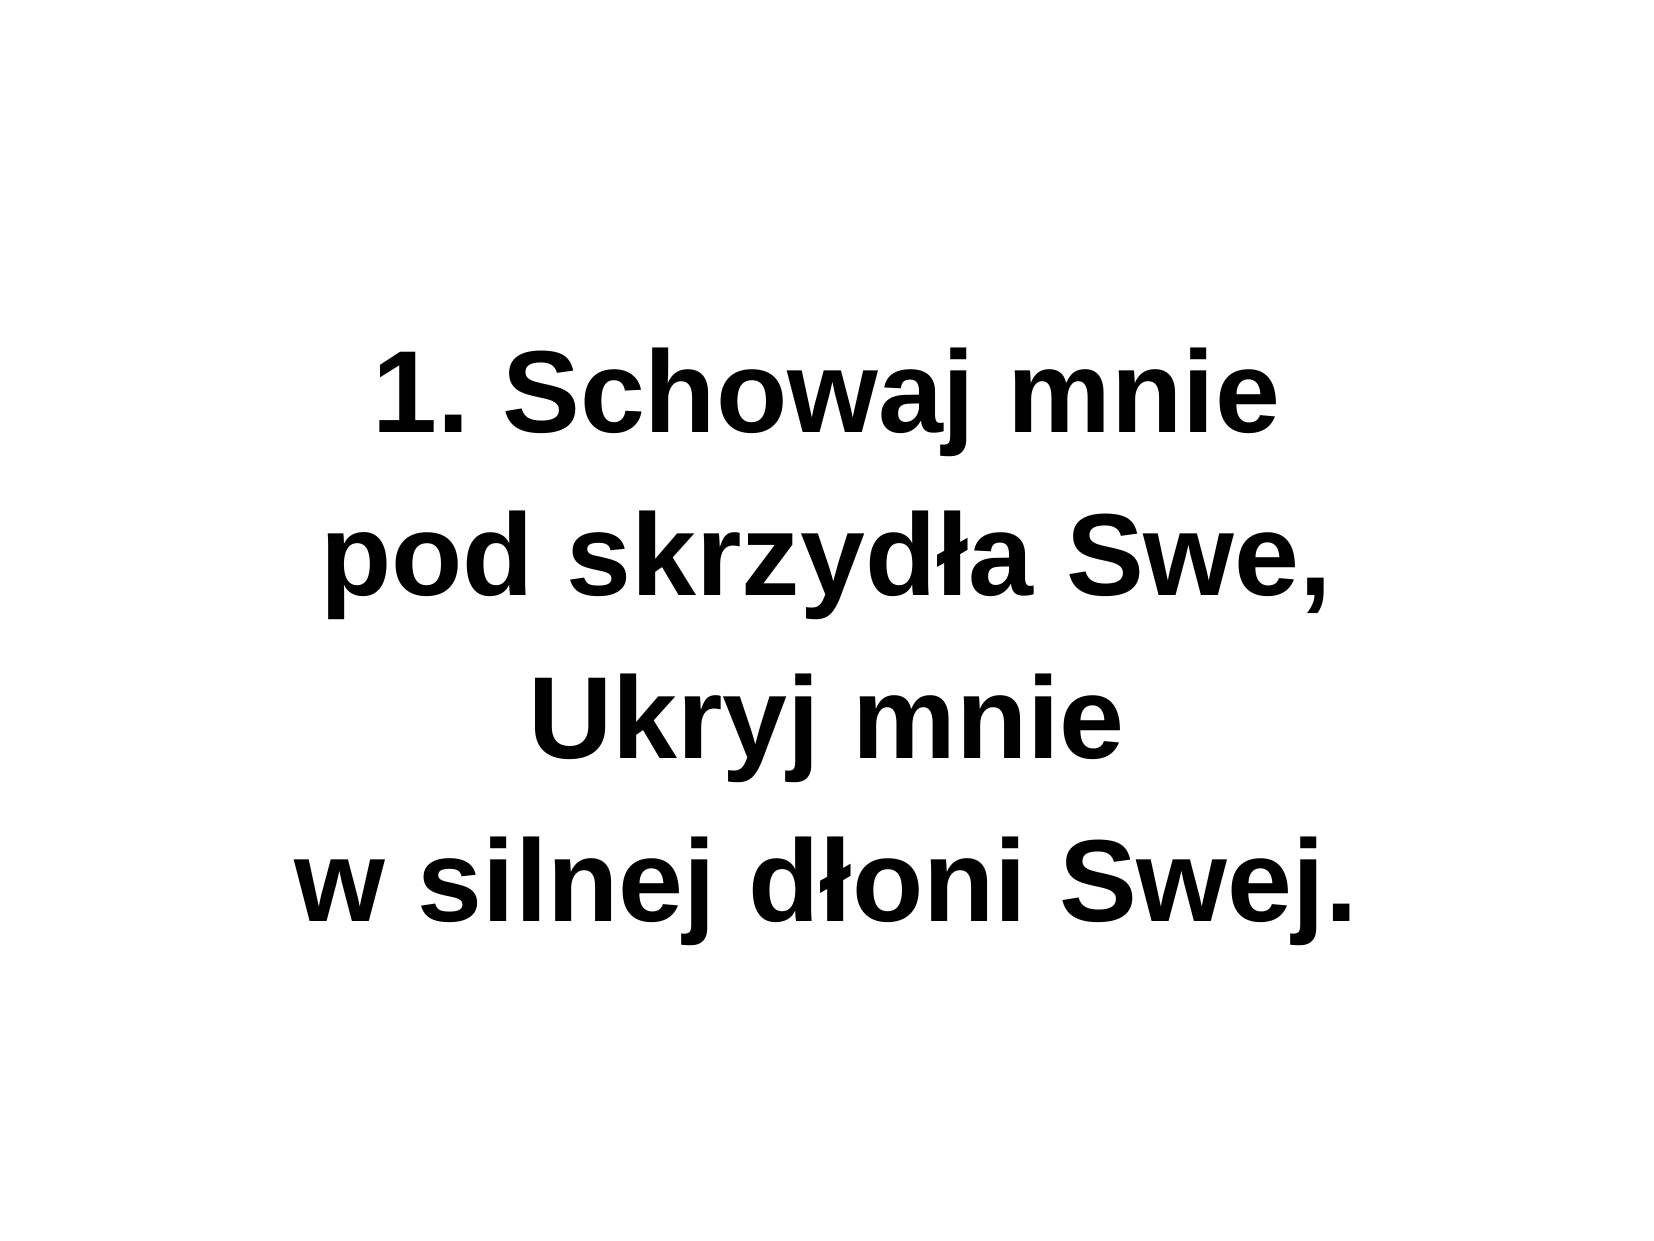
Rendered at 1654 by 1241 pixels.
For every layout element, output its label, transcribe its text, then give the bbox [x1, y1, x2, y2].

subtitle 1. Schowaj mnie pod skrzydła Swe, Ukryj mnie w silnej dłoni Swej. [0, 0, 1654, 1241]
